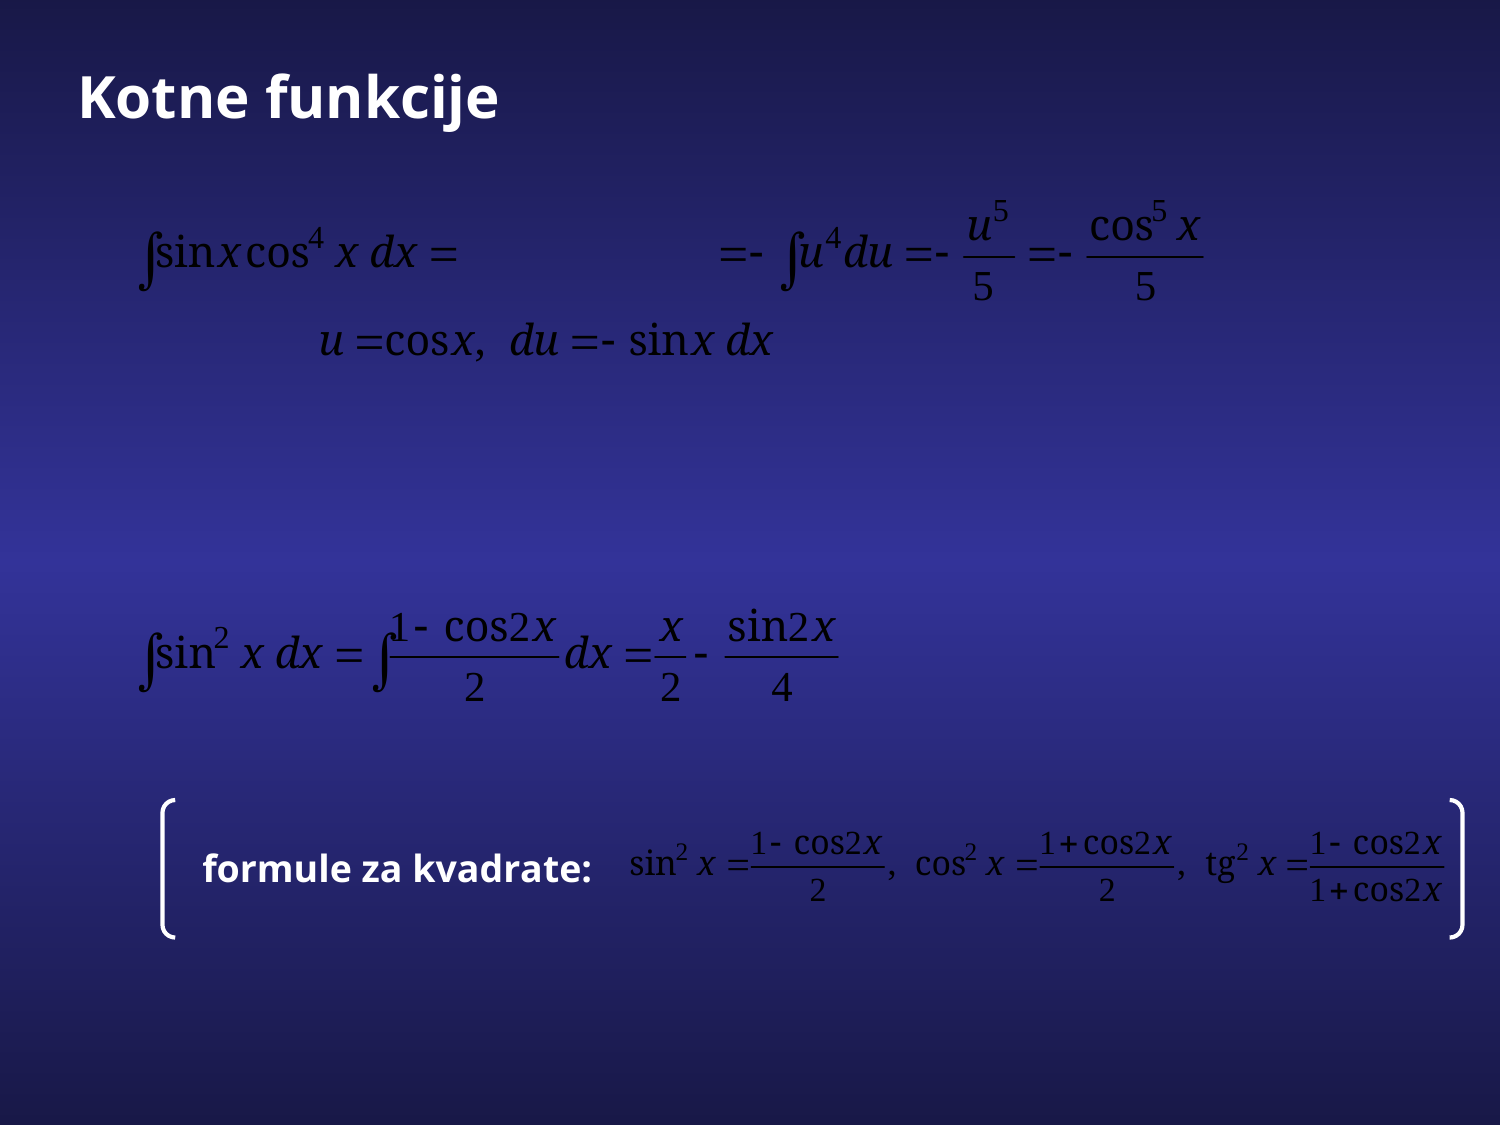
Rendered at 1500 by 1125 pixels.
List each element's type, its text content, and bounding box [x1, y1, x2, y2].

chart [125, 600, 846, 764]
chart [624, 821, 1450, 910]
chart [125, 187, 1213, 373]
text_box formule za kvadrate: [187, 837, 624, 898]
text_box Kotne funkcije [62, 52, 526, 138]
